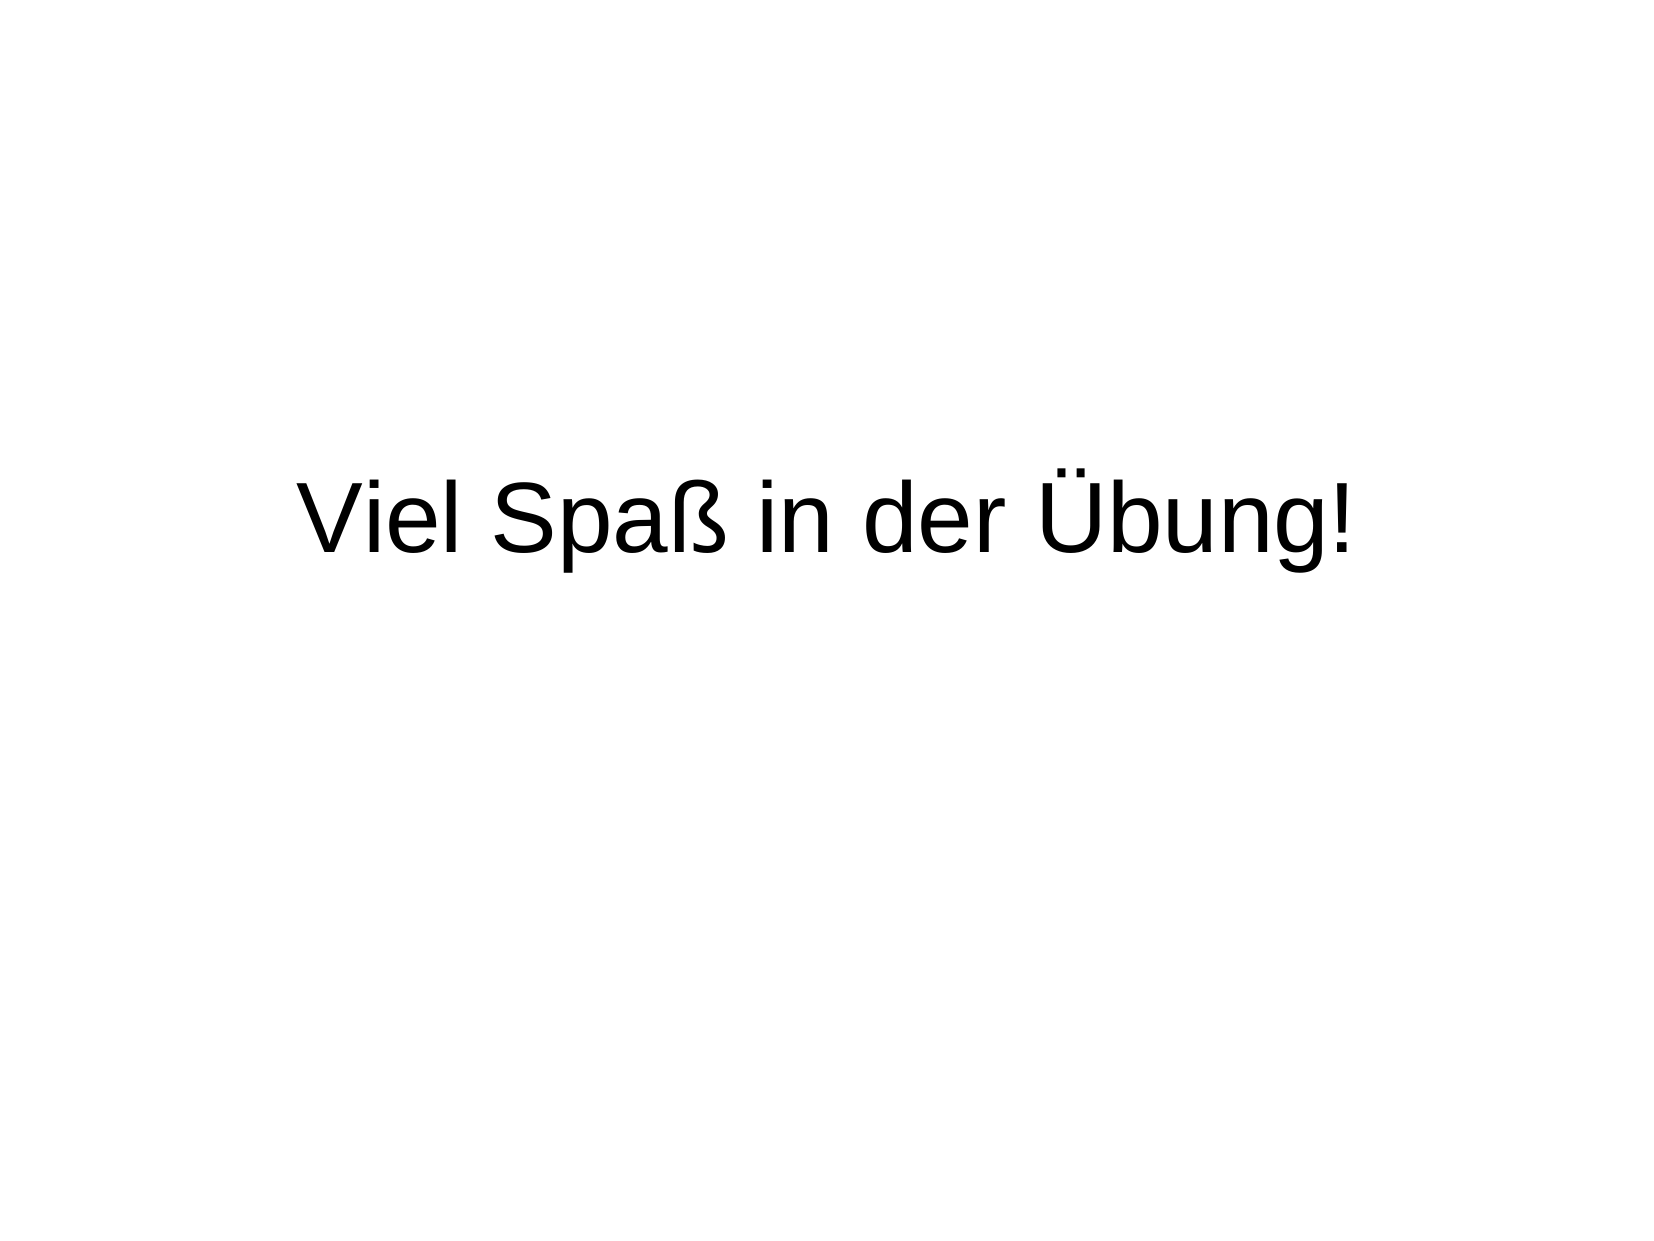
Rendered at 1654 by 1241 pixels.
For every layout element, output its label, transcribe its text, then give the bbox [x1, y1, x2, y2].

text_box Viel Spaß in der Übung! [281, 454, 1372, 582]
